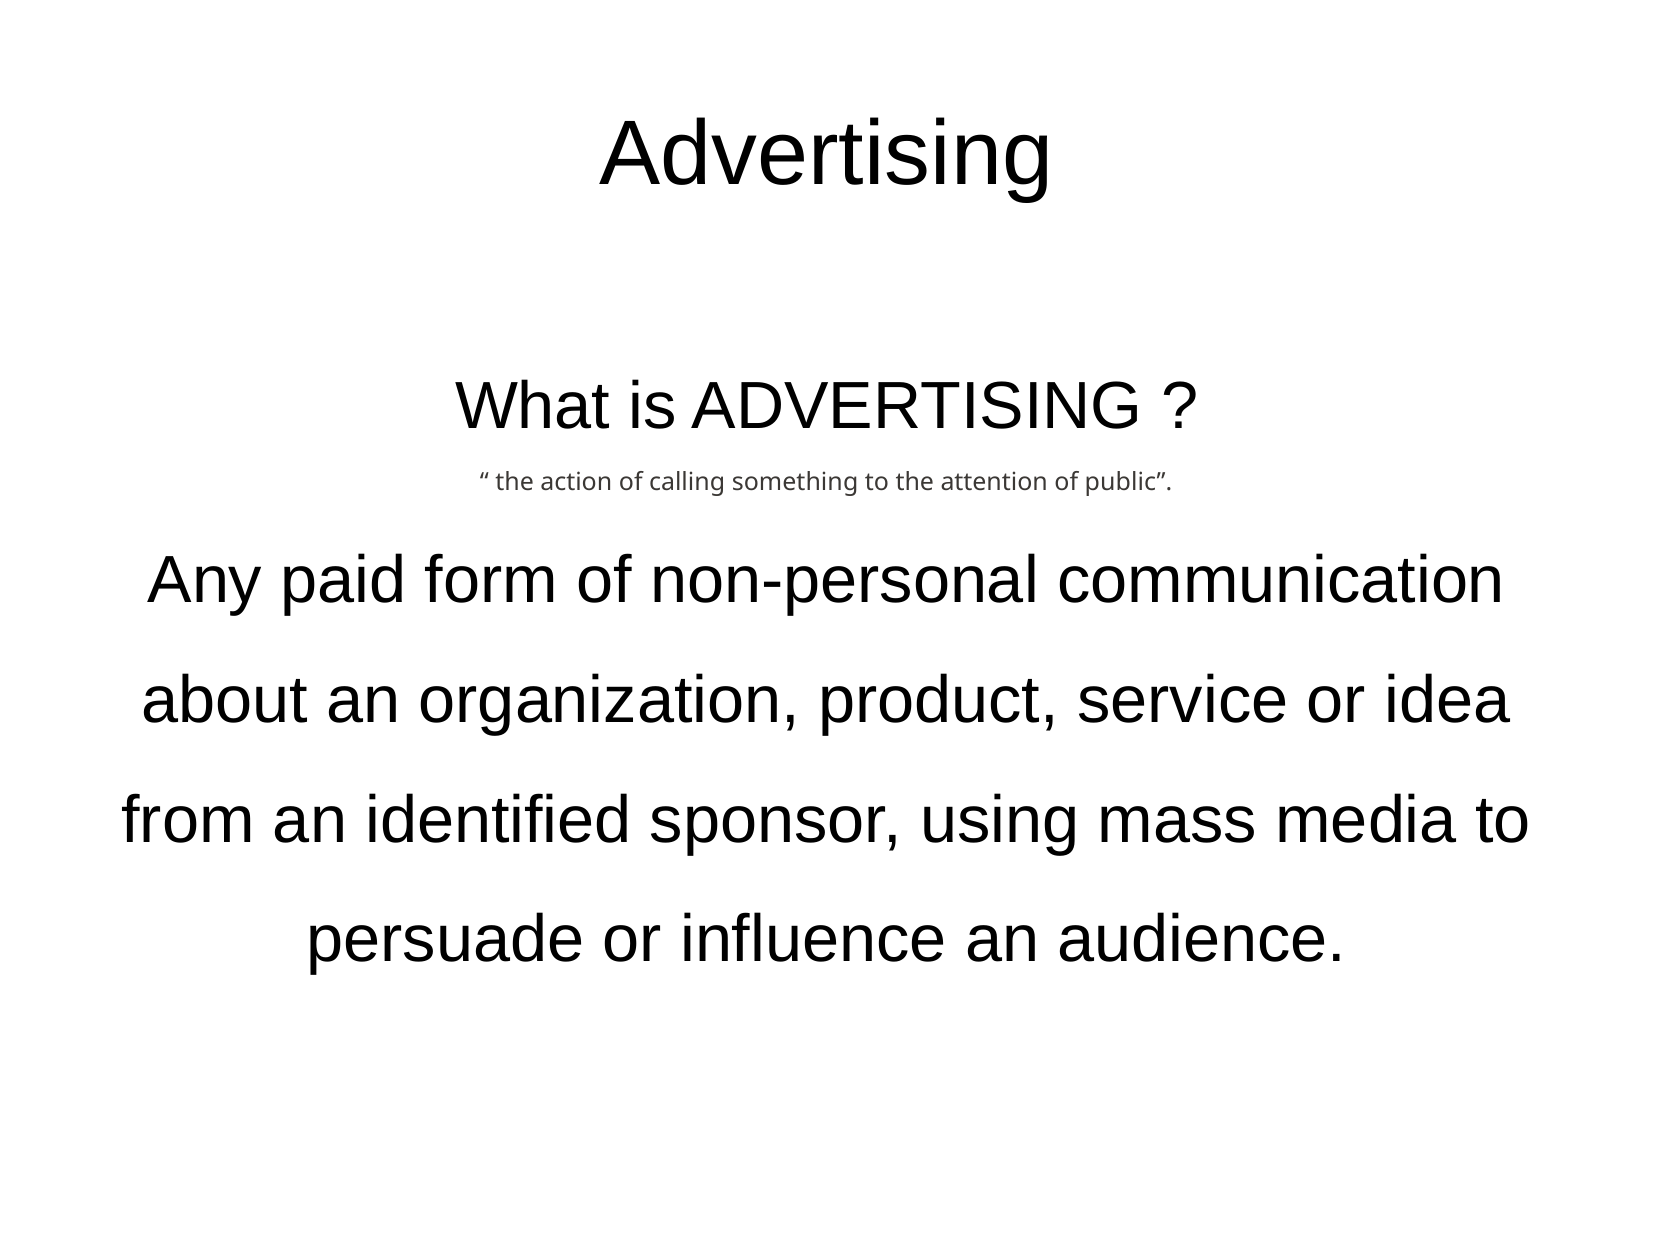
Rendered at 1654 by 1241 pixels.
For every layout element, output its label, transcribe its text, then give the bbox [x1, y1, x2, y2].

title Advertising [82, 49, 1571, 257]
subtitle What is ADVERTISING ? “ the action of calling something to the attention of public”. Any paid form of non-personal communication about an organization, product, service or idea from an identified sponsor, using mass media to persuade or influence an audience. [82, 290, 1571, 1010]
